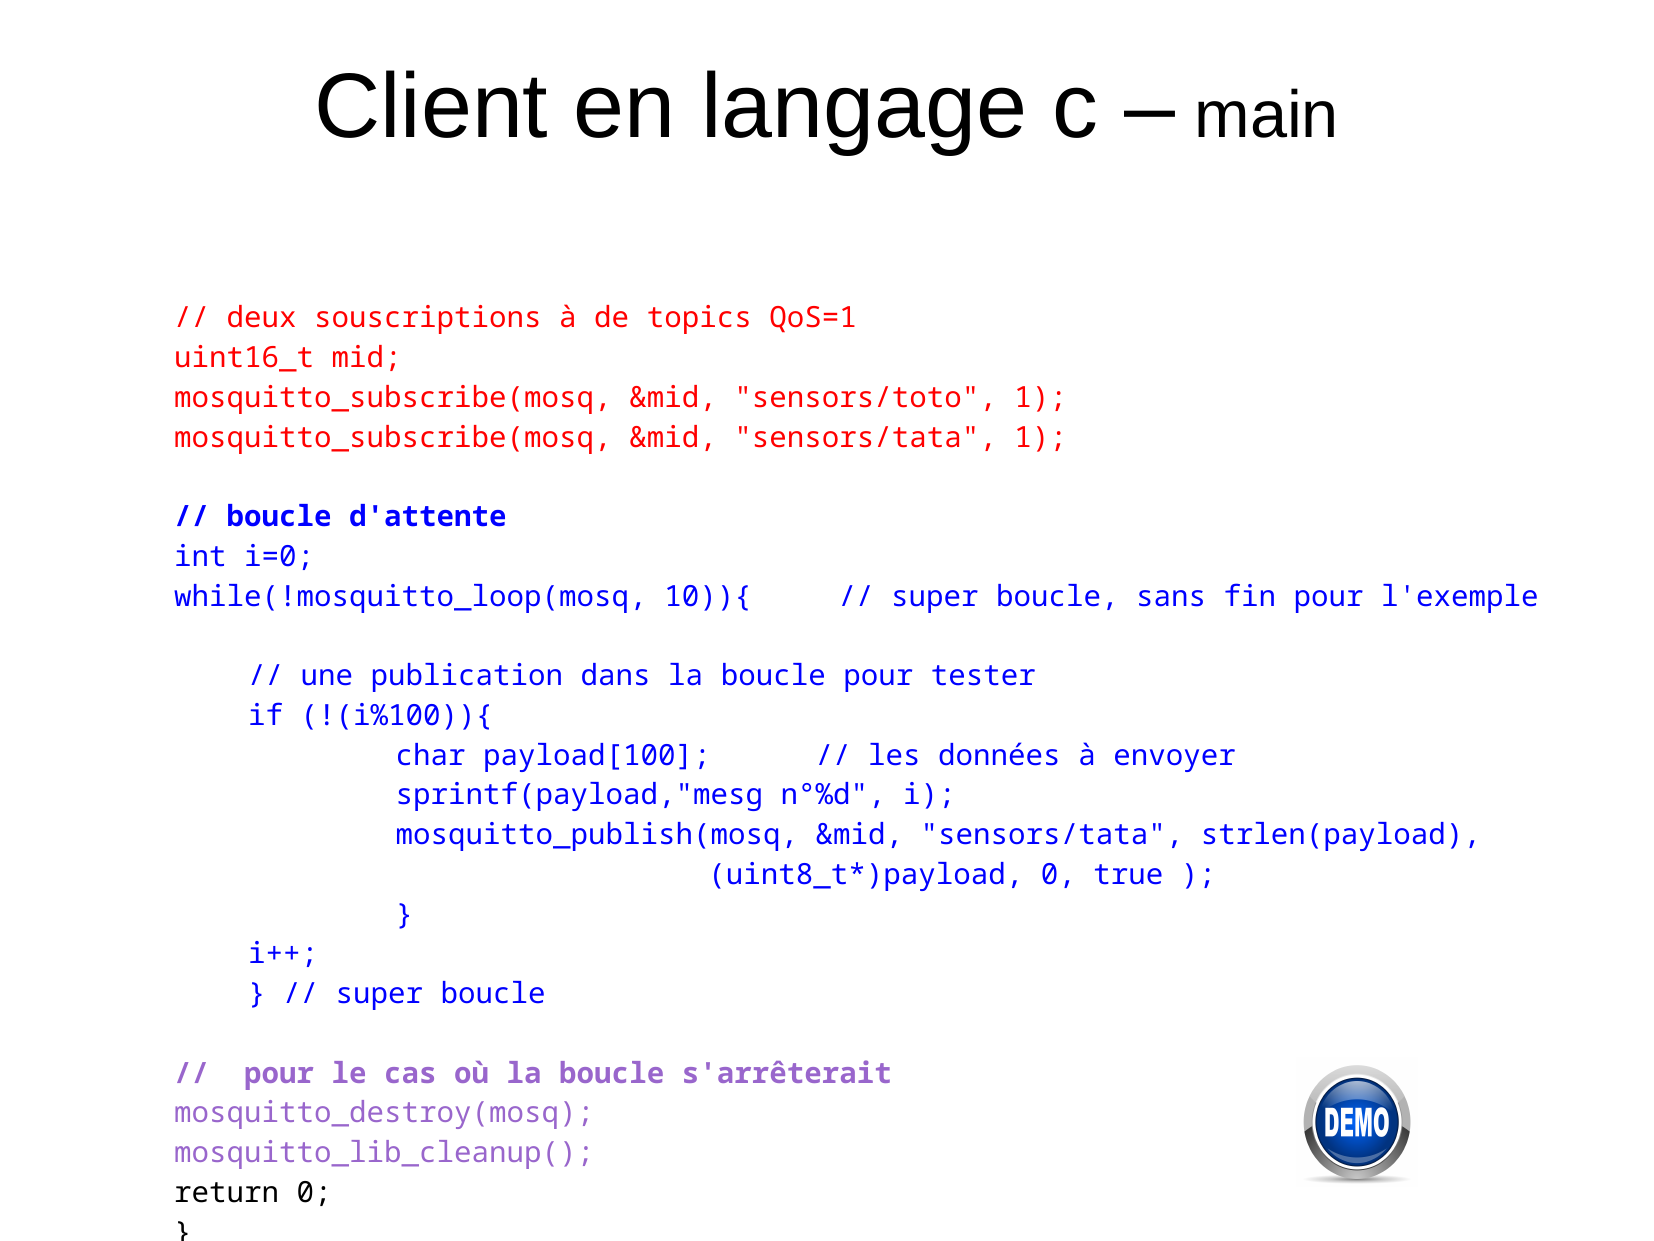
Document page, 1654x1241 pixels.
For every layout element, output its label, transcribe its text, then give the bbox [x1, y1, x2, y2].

text_box // deux souscriptions à de topics QoS=1 uint16_t mid; mosquitto_subscribe(mosq, &mid, "sensors/toto", 1); mosquitto_subscribe(mosq, &mid, "sensors/tata", 1); // boucle d'attente int i=0; while(!mosquitto_loop(mosq, 10)){ // super boucle, sans fin pour l'exemple // une publication dans la boucle pour tester if (!(i%100)){ char payload[100]; // les données à envoyer sprintf(payload,"mesg n°%d", i); mosquitto_publish(mosq, &mid, "sensors/tata", strlen(payload), (uint8_t*)payload, 0, true ); } i++; } // super boucle // pour le cas où la boucle s'arrêterait mosquitto_destroy(mosq); mosquitto_lib_cleanup(); return 0; } [159, 289, 1554, 1161]
title Client en langage c – main [82, 2, 1571, 210]
picture [1296, 1057, 1418, 1188]
